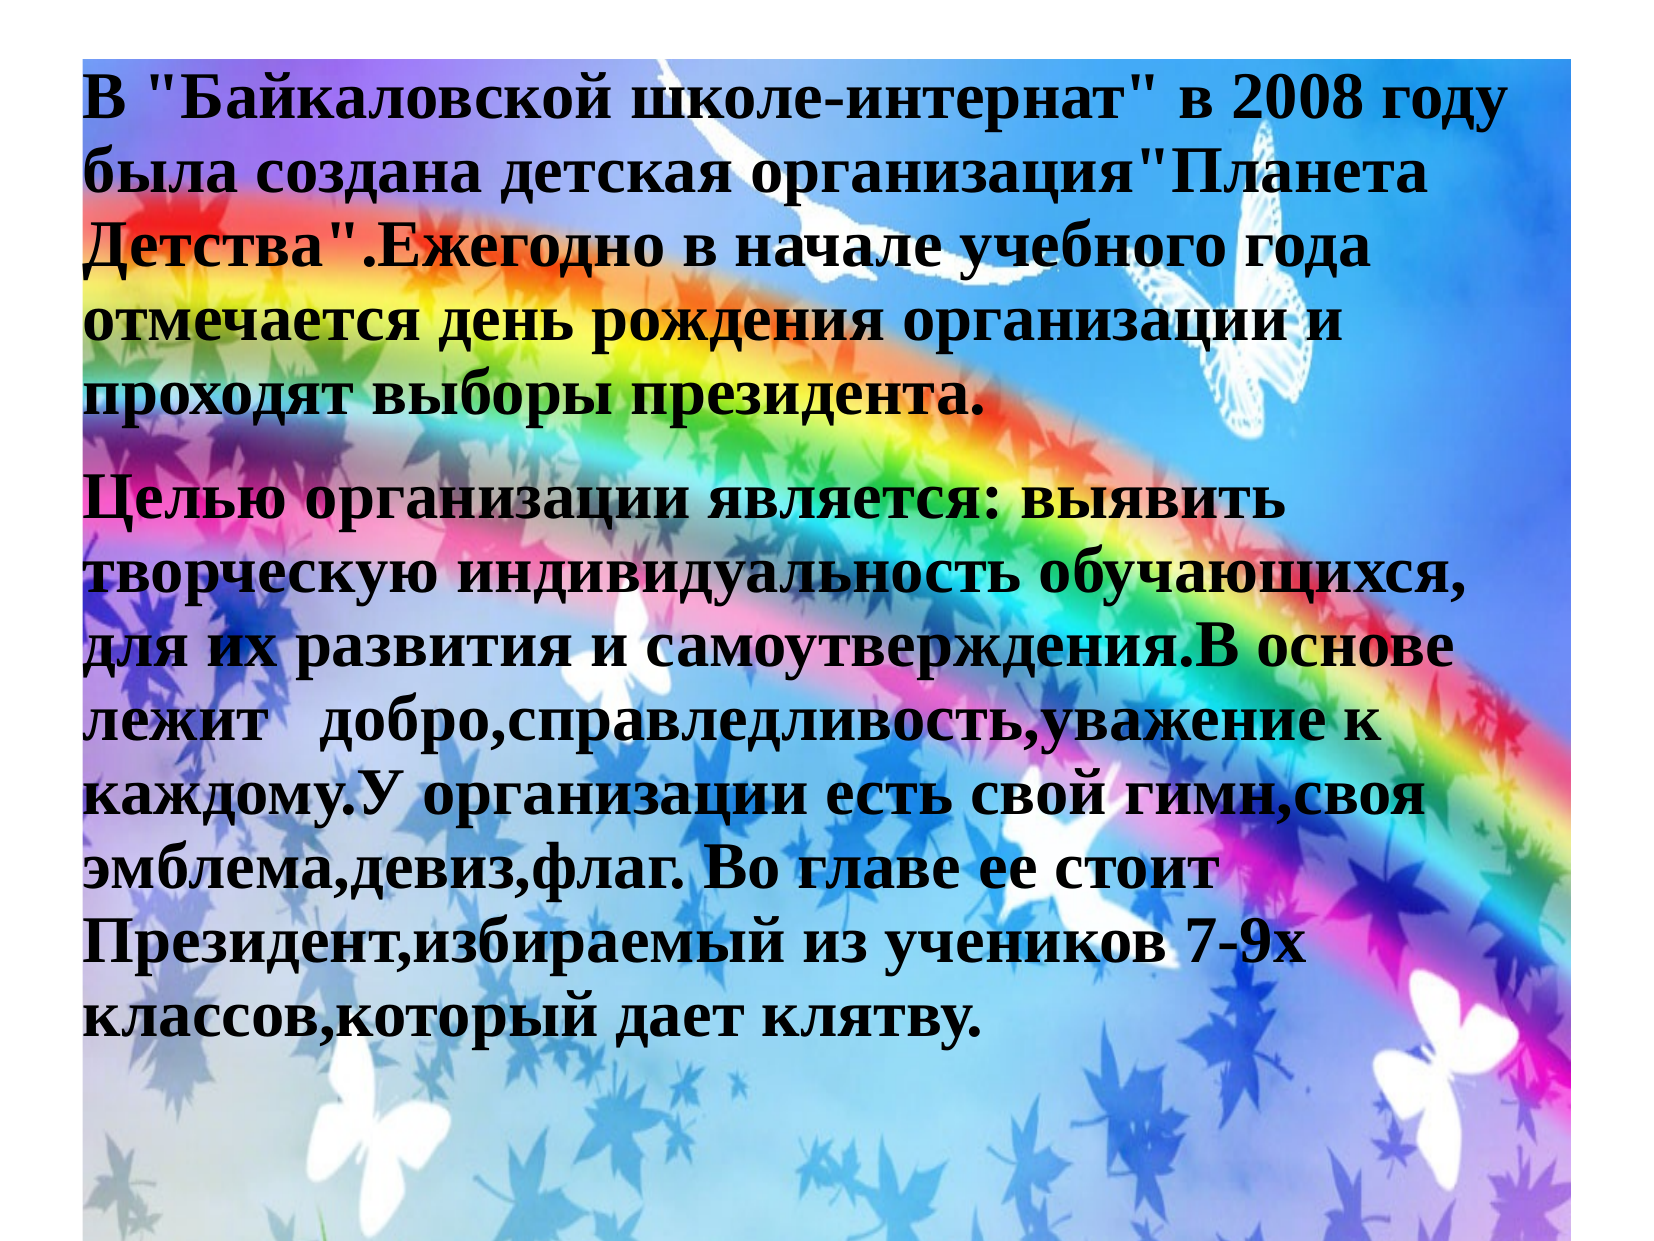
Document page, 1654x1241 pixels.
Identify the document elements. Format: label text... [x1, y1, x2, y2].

list В "Байкаловской школе-интернат" в 2008 году была создана детская организация"Планета Детства".Ежегодно в начале учебного года отмечается день рождения организации и проходят выборы президента. Целью организации является: выявить творческую индивидуальность обучающихся, для их развития и самоутверждения.В основе лежит добро,справледливость,уважение к каждому.У организации есть свой гимн,своя эмблема,девиз,флаг. Во главе ее стоит Президент,избираемый из учеников 7-9х классов,который дает клятву. [82, 59, 1571, 1241]
